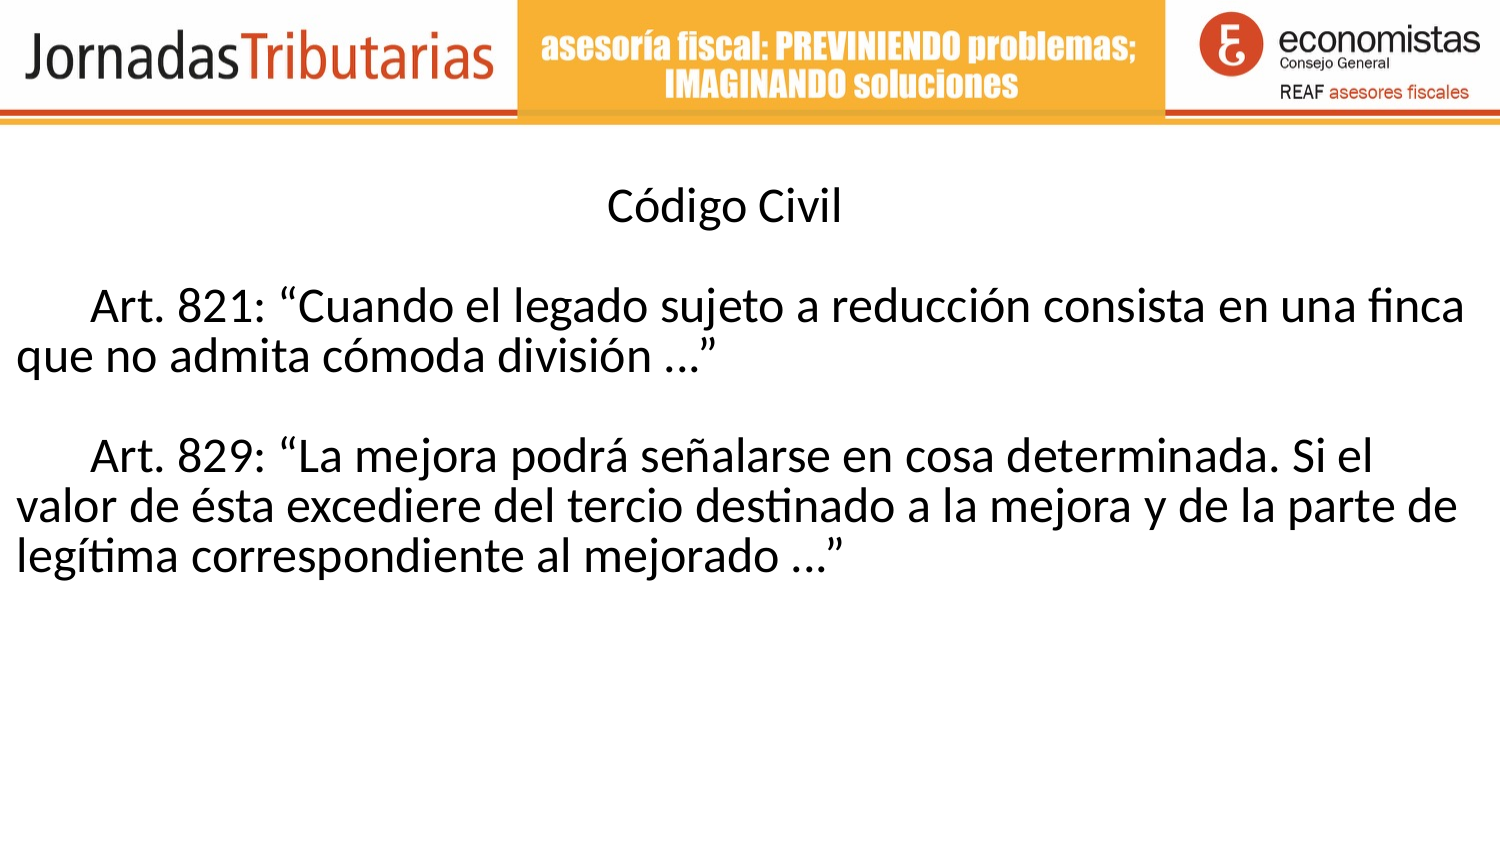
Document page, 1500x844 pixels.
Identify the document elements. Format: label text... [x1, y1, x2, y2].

picture [0, 0, 1500, 129]
text_box Código Civil Art. 821: “Cuando el legado sujeto a reducción consista en una finca que no admita cómoda división ...” Art. 829: “La mejora podrá señalarse en cosa determinada. Si el valor de ésta excediere del tercio destinado a la mejora y de la parte de legítima correspondiente al mejorado ...” [2, 177, 1500, 803]
